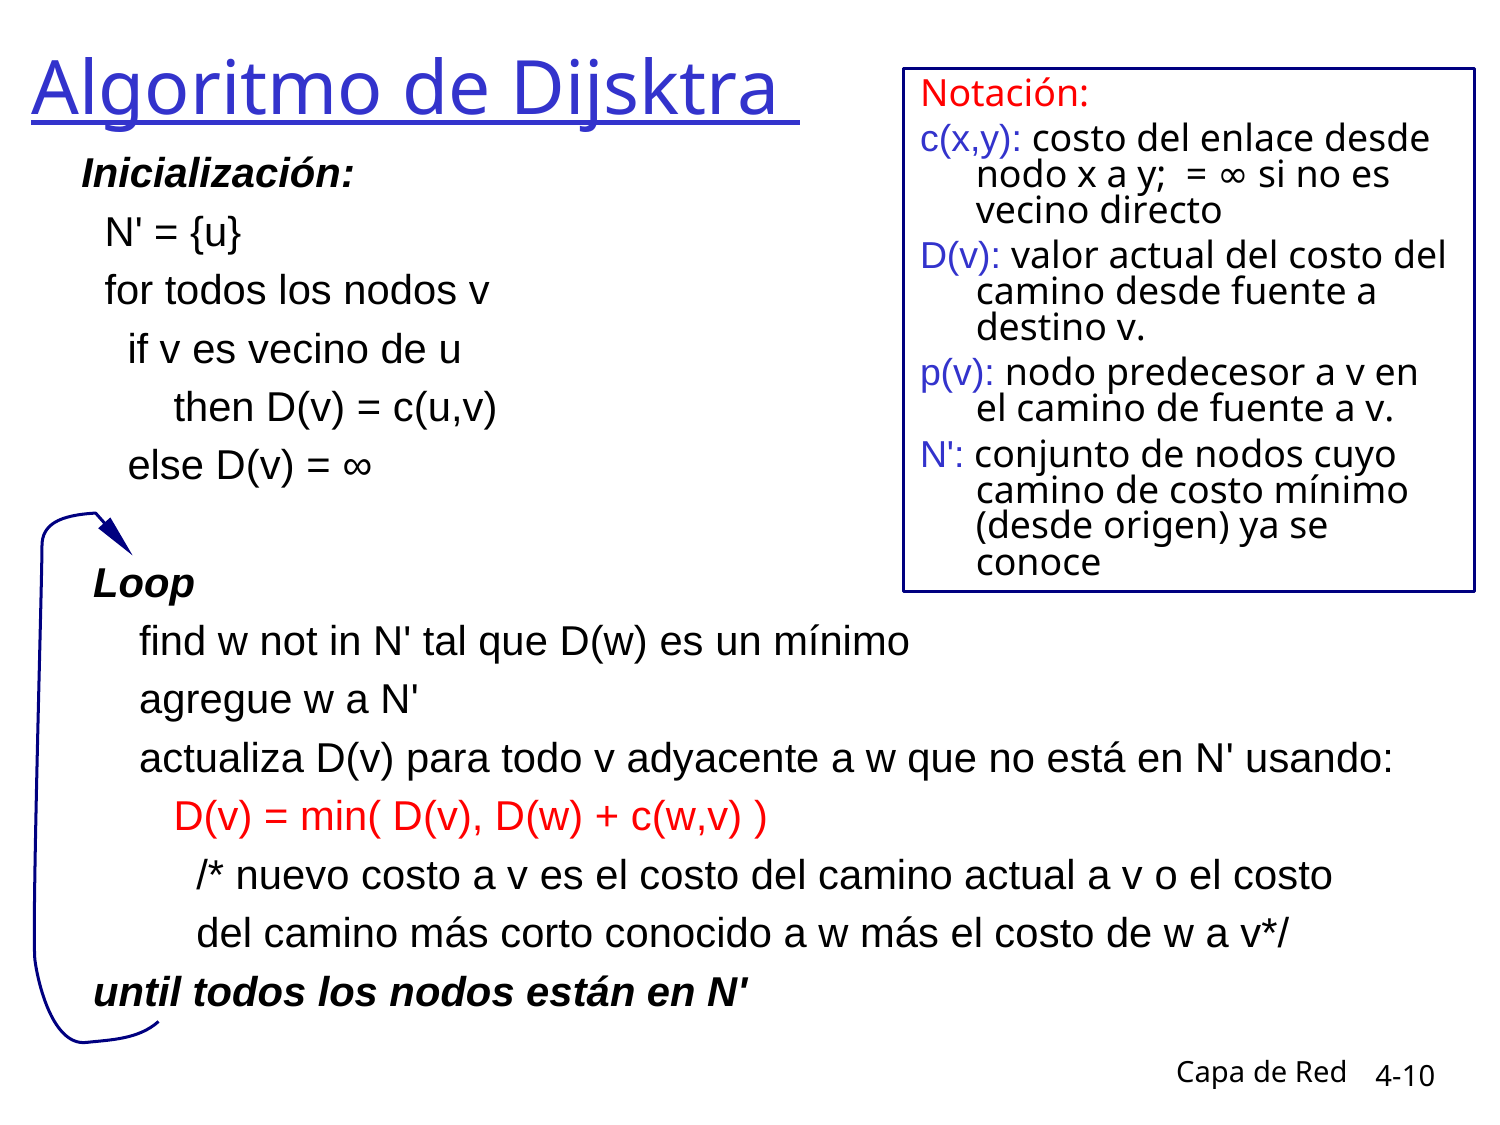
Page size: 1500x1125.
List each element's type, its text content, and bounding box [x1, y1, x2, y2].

list Inicialización: N' = {u} for todos los nodos v if v es vecino de u then D(v) = c(u,v) else D(v) = ∞ Loop find w not in N' tal que D(w) es un mínimo agregue w a N' actualiza D(v) para todo v adyacente a w que no está en N' usando: D(v) = min( D(v), D(w) + c(w,v) ) /* nuevo costo a v es el costo del camino actual a v o el costo del camino más corto conocido a w más el costo de w a v*/ until todos los nodos están en N' [81, 149, 1457, 1036]
text_box Notación: c(x,y): costo del enlace desde nodo x a y; = ∞ si no es vecino directo D(v): valor actual del costo del camino desde fuente a destino v. p(v): nodo predecesor a v en el camino de fuente a v. N': conjunto de nodos cuyo camino de costo mínimo (desde origen) ya se conoce [903, 68, 1475, 592]
title Algoritmo de Dijsktra [16, 15, 1292, 158]
